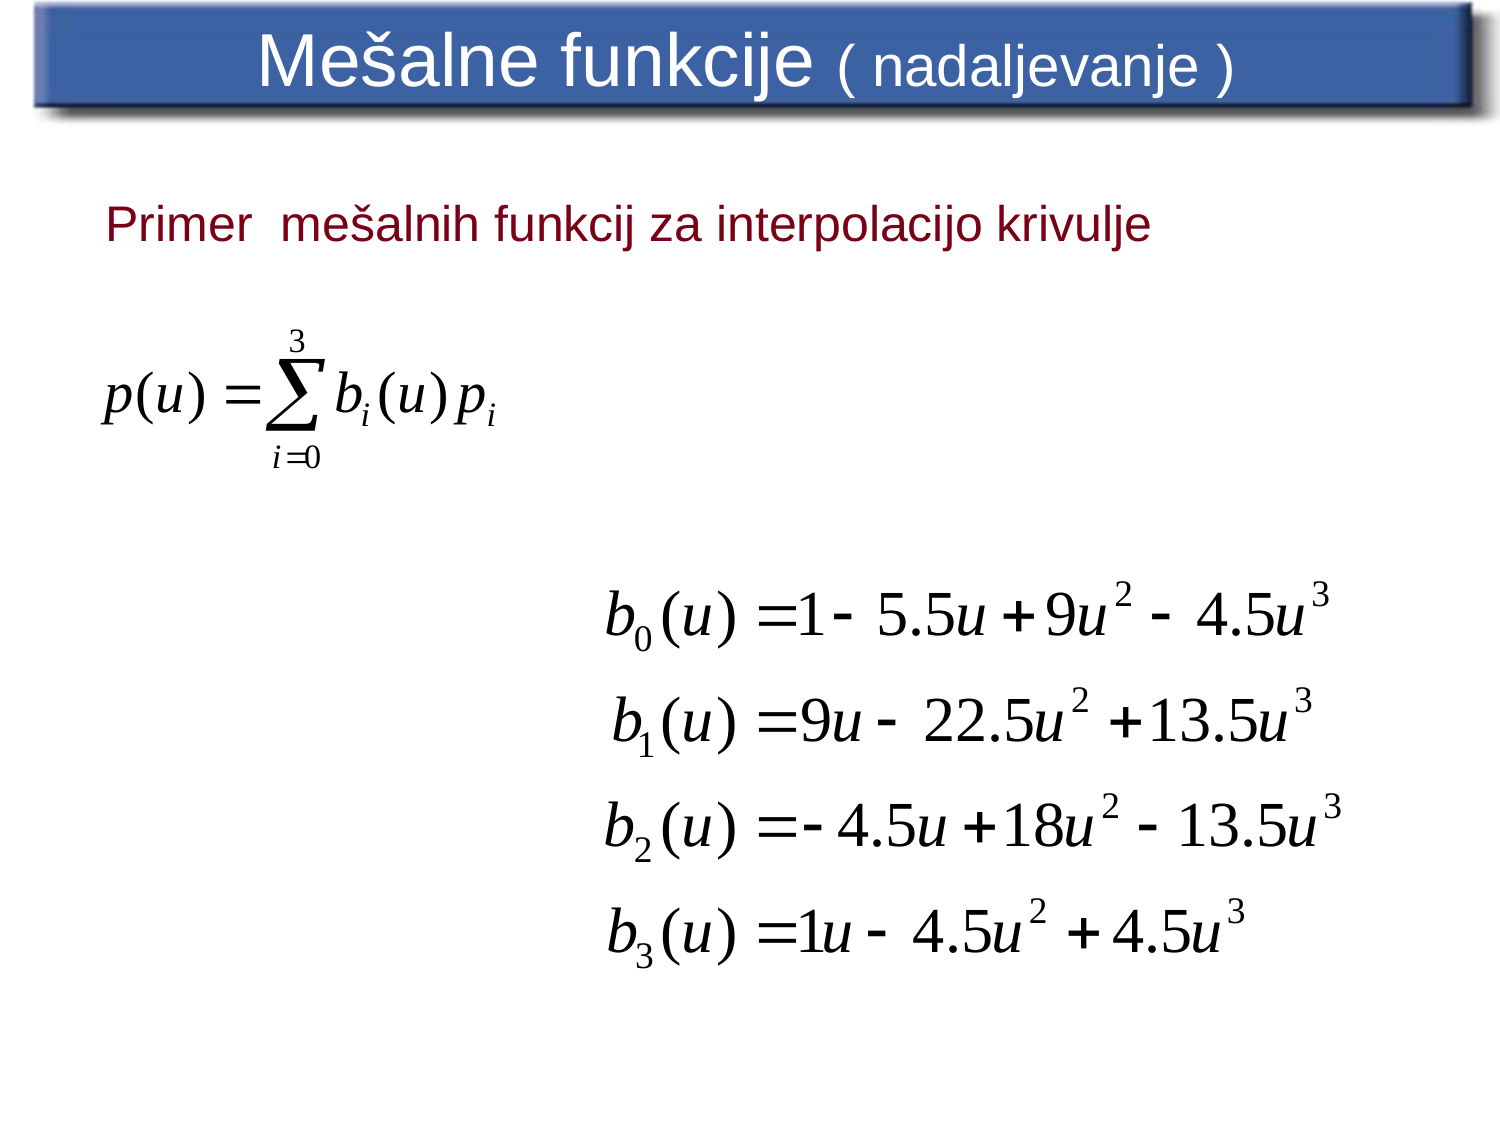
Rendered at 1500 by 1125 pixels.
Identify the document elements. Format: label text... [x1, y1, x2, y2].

picture [32, 0, 1500, 127]
list Primer mešalnih funkcij za interpolacijo krivulje [76, 184, 1418, 303]
chart [88, 314, 514, 481]
title Mešalne funkcije ( nadaljevanje ) [0, 0, 1493, 114]
chart [596, 564, 1357, 983]
